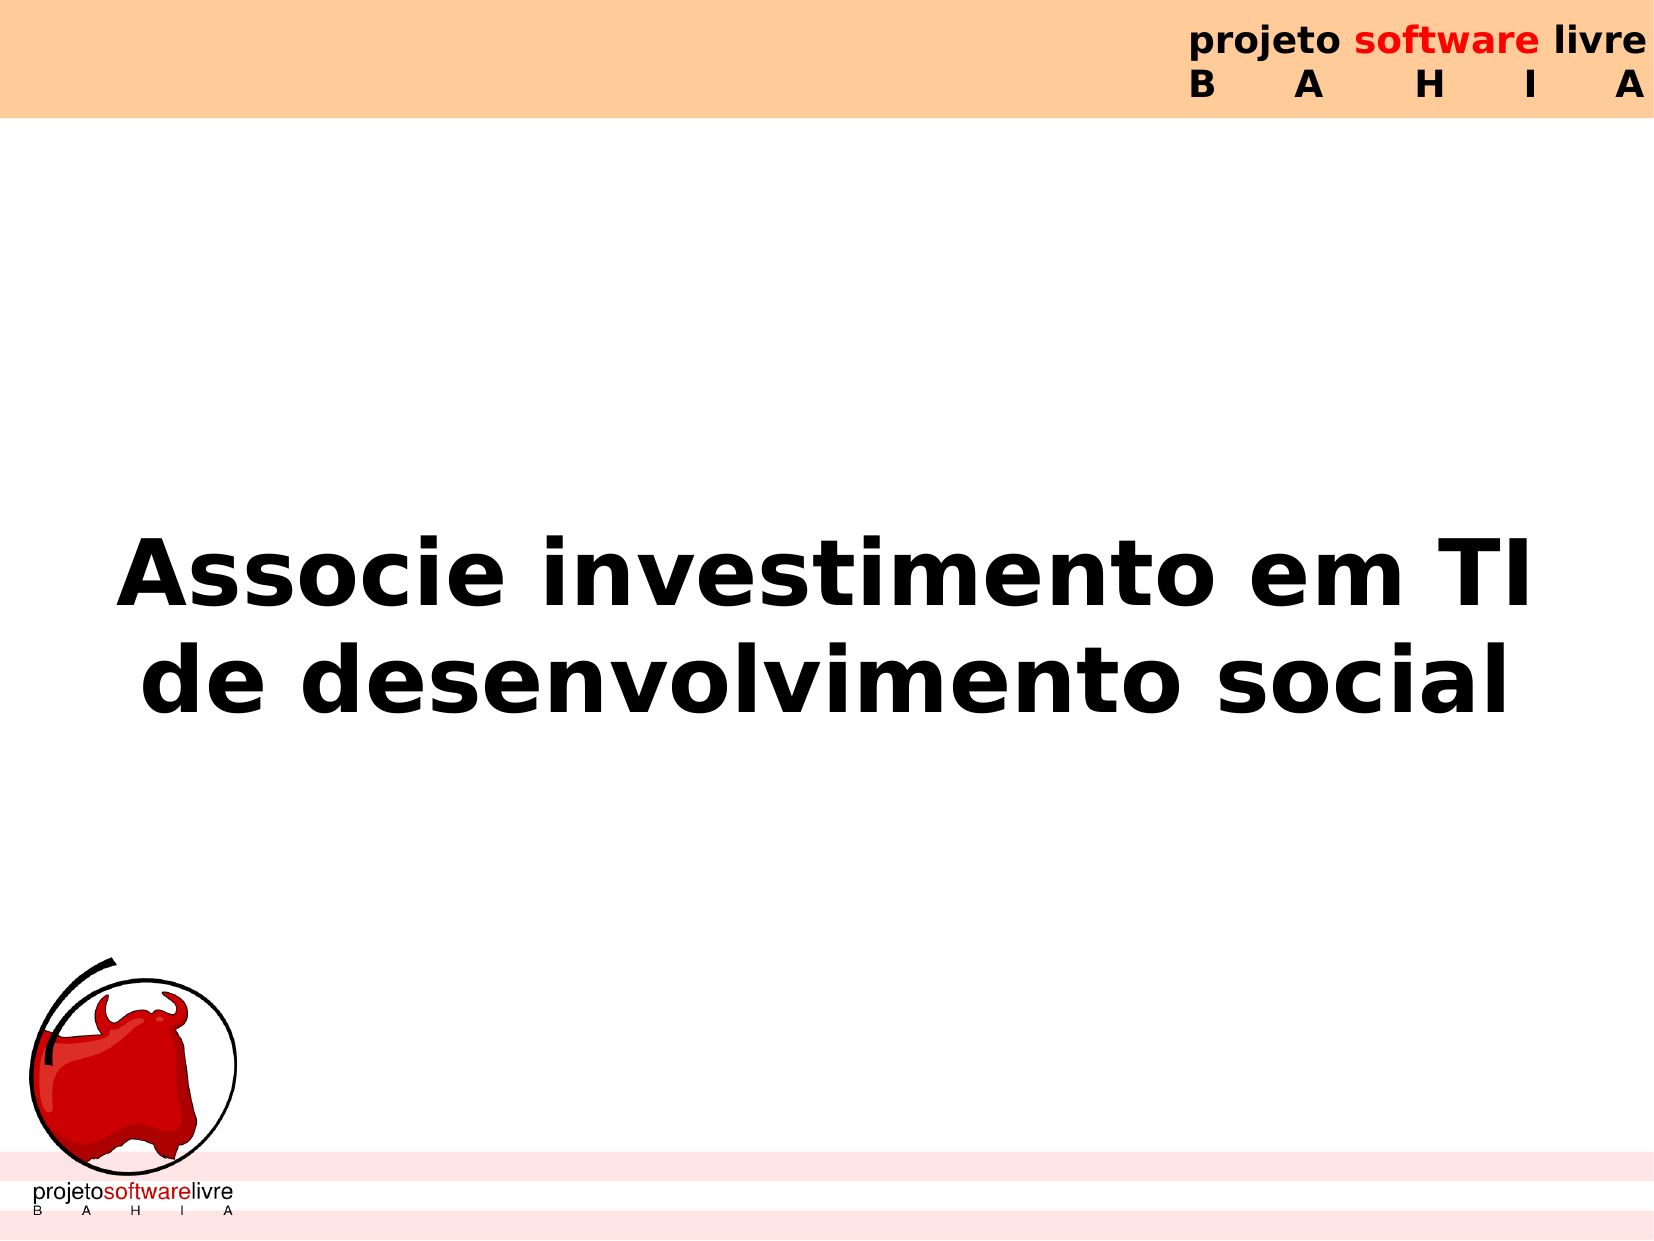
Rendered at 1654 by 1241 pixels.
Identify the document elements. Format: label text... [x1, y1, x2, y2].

title Associe investimento em TI de desenvolvimento social [82, 501, 1571, 753]
picture [29, 957, 237, 1215]
